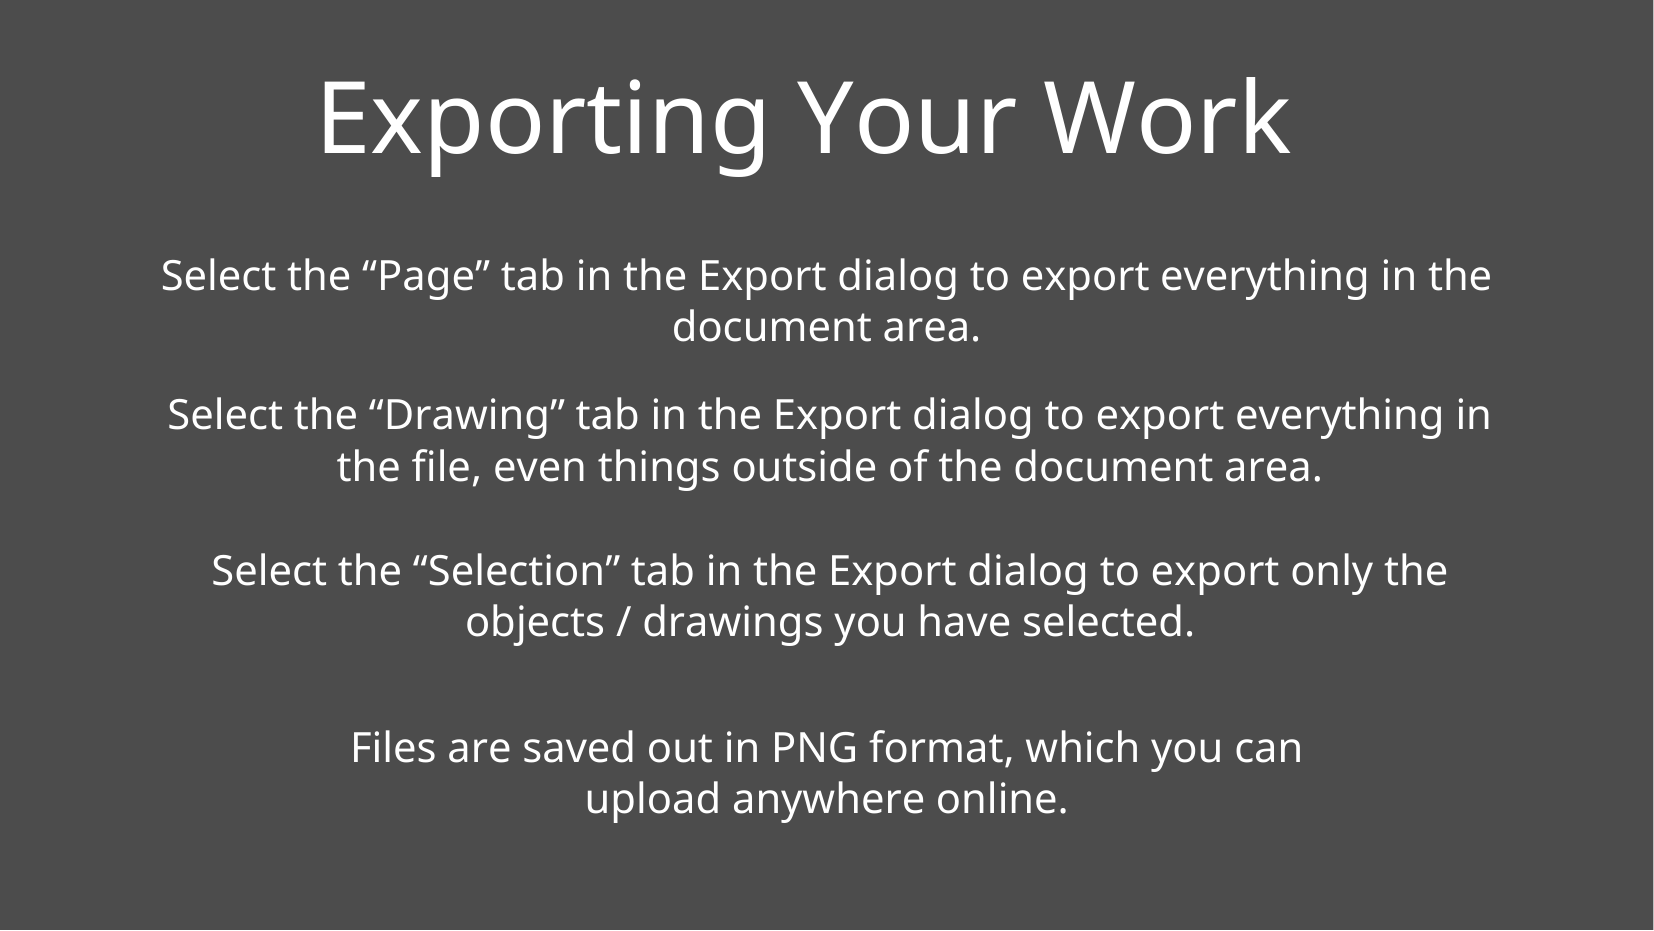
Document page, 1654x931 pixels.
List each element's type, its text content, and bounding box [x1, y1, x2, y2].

title Select the “Drawing” tab in the Export dialog to export everything in the file, even things outside of the document area. [136, 384, 1525, 496]
title Exporting Your Work [53, 27, 1554, 224]
title Files are saved out in PNG format, which you can upload anywhere online. [313, 716, 1341, 828]
title Select the “Selection” tab in the Export dialog to export only the objects / drawings you have selected. [136, 539, 1525, 651]
title Select the “Page” tab in the Export dialog to export everything in the document area. [132, 245, 1521, 357]
